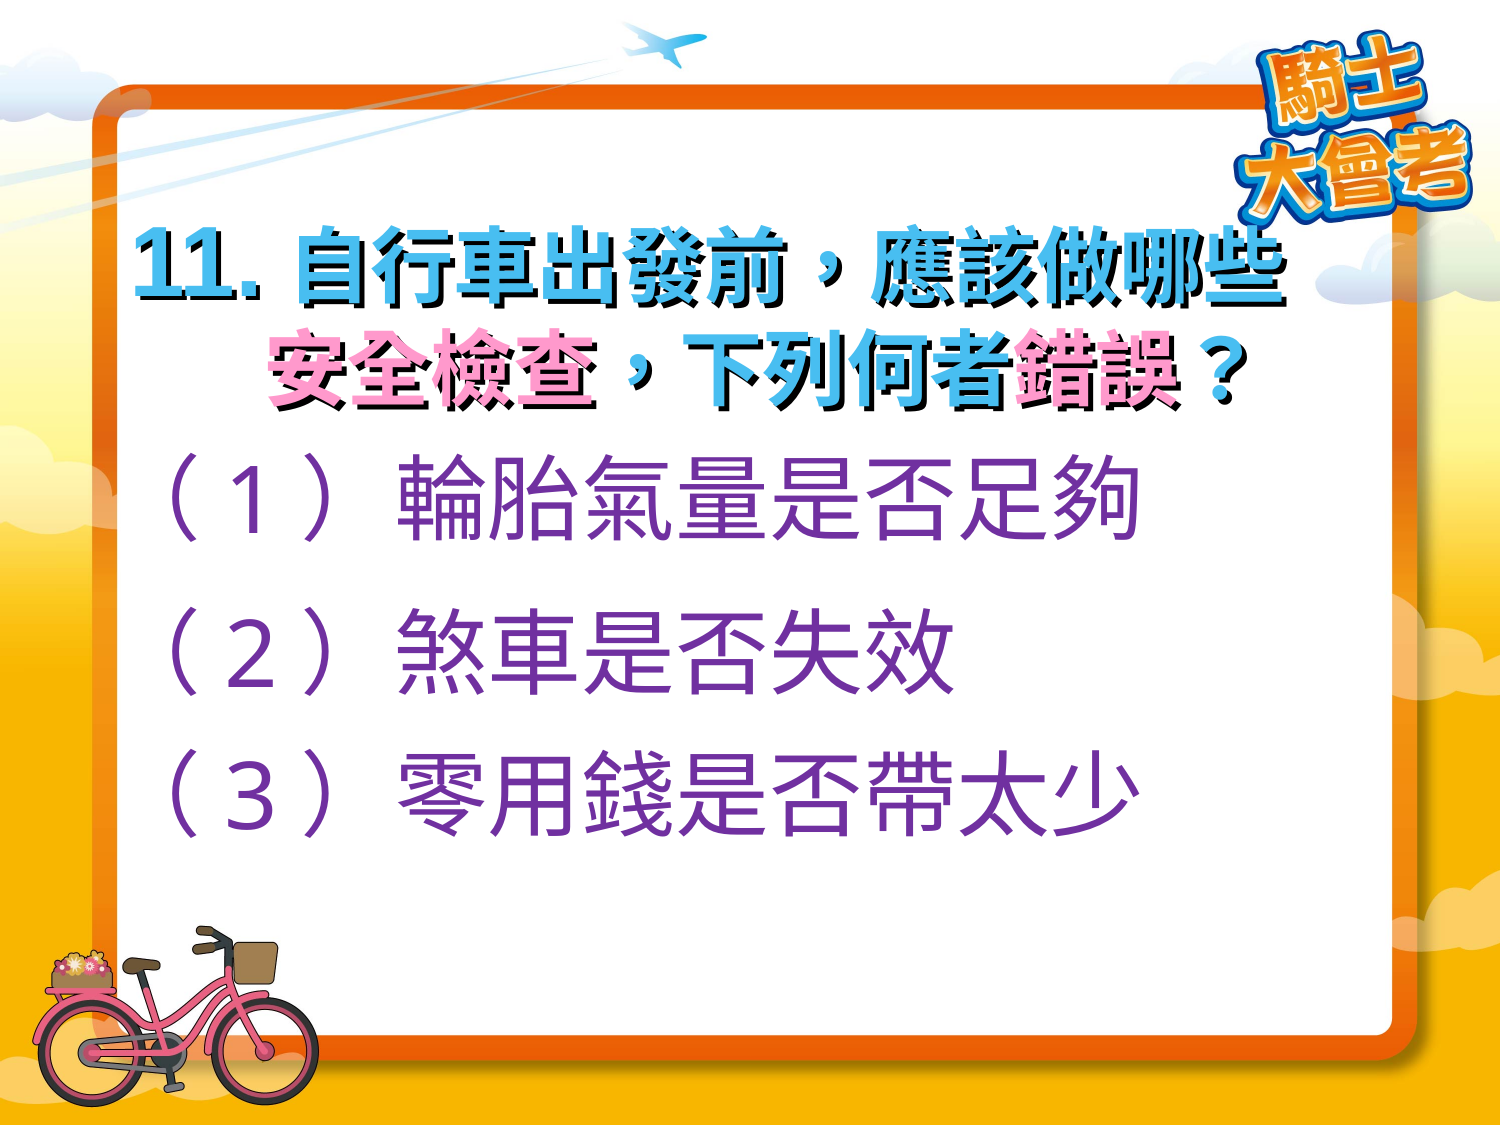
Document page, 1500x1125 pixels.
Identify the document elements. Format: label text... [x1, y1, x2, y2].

text_box （1）輪胎氣量是否足夠 [100, 432, 1376, 551]
text_box 11.自行車出發前，應該做哪些 安全檢查，下列何者錯誤？ [129, 196, 1500, 409]
text_box （3）零用錢是否帶太少 [100, 727, 1376, 846]
text_box （2）煞車是否失效 [100, 586, 1376, 727]
